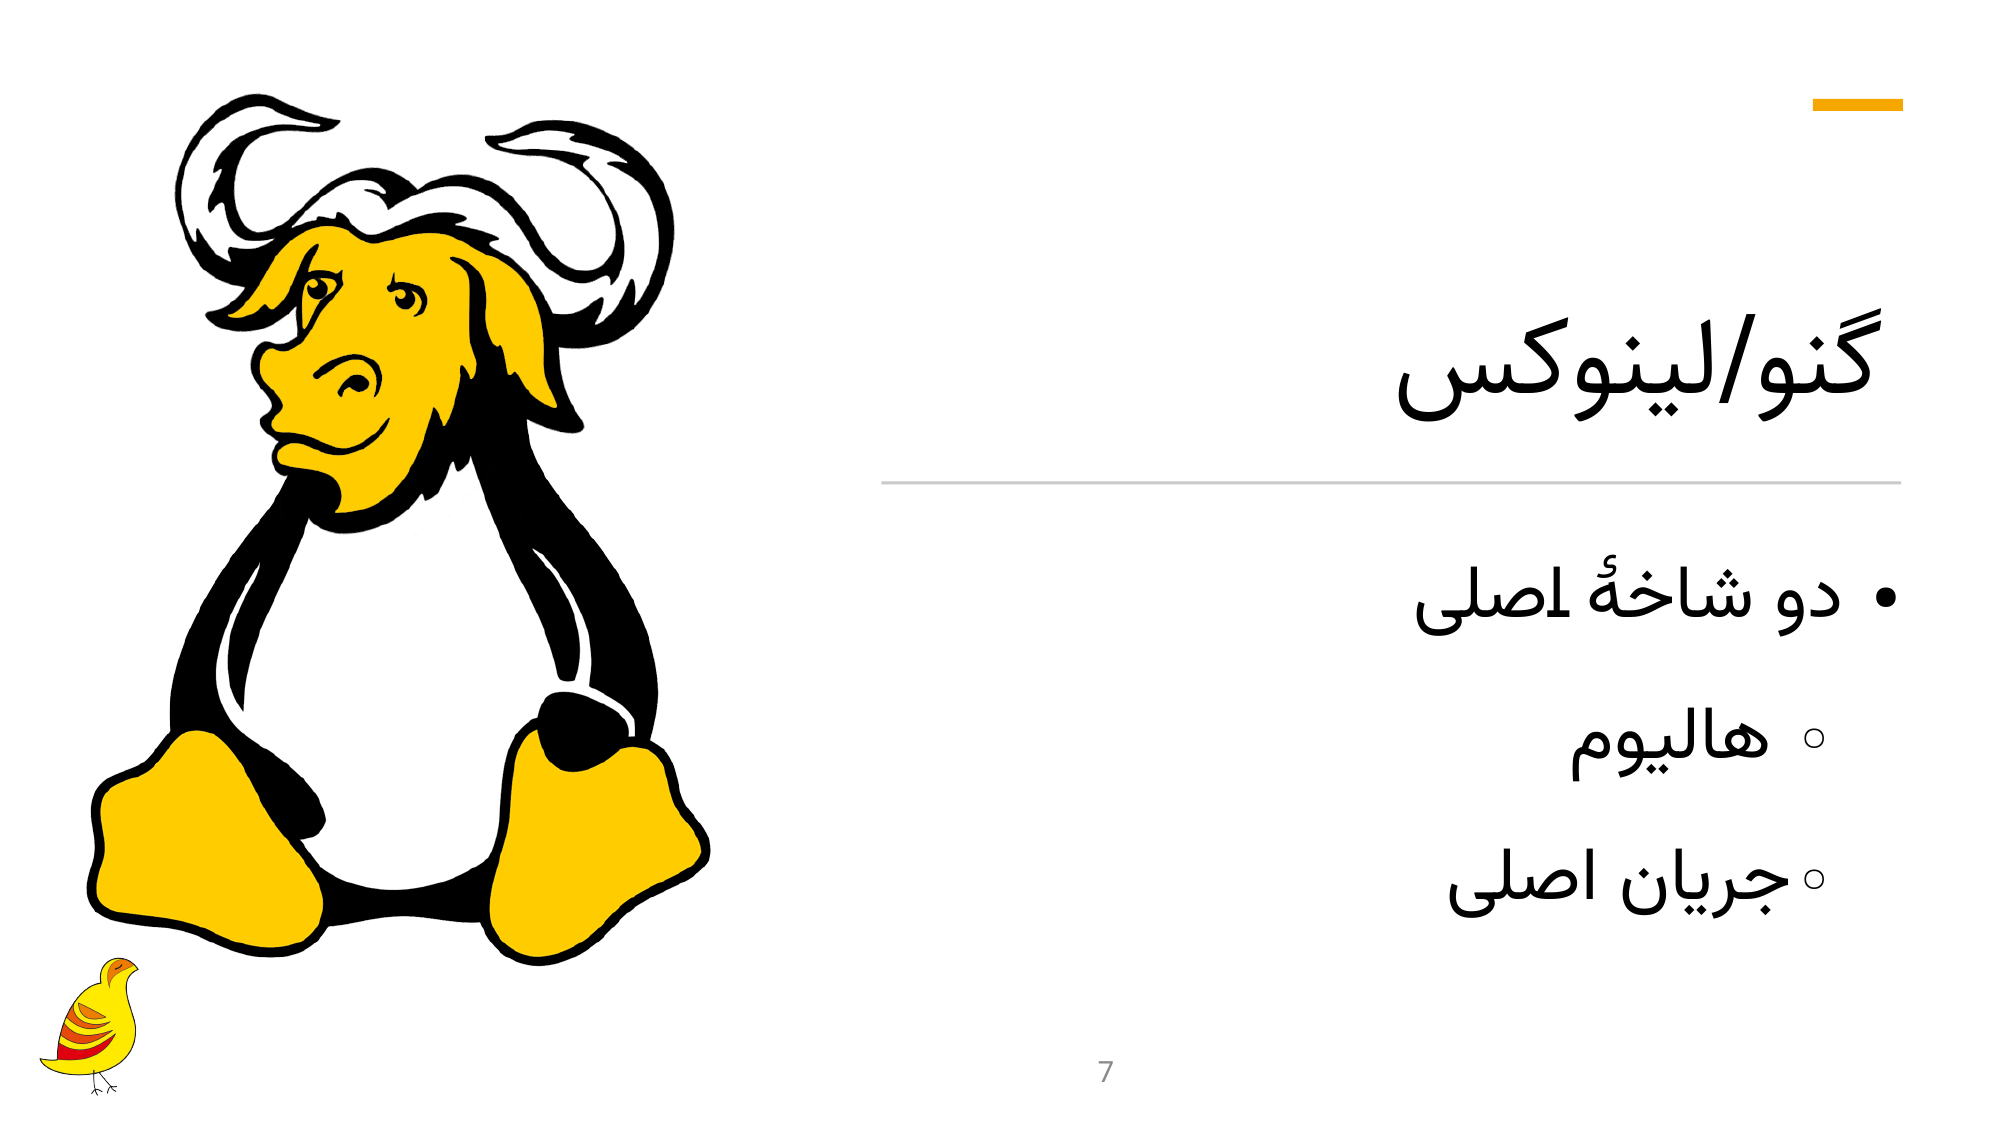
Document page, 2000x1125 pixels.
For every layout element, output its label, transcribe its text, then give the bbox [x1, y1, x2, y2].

picture [17, 76, 740, 1111]
title گنو/لینوکس [856, 194, 1886, 447]
list دو شاخهٔ اصلی هالیوم جریان اصلی [868, 540, 1900, 975]
